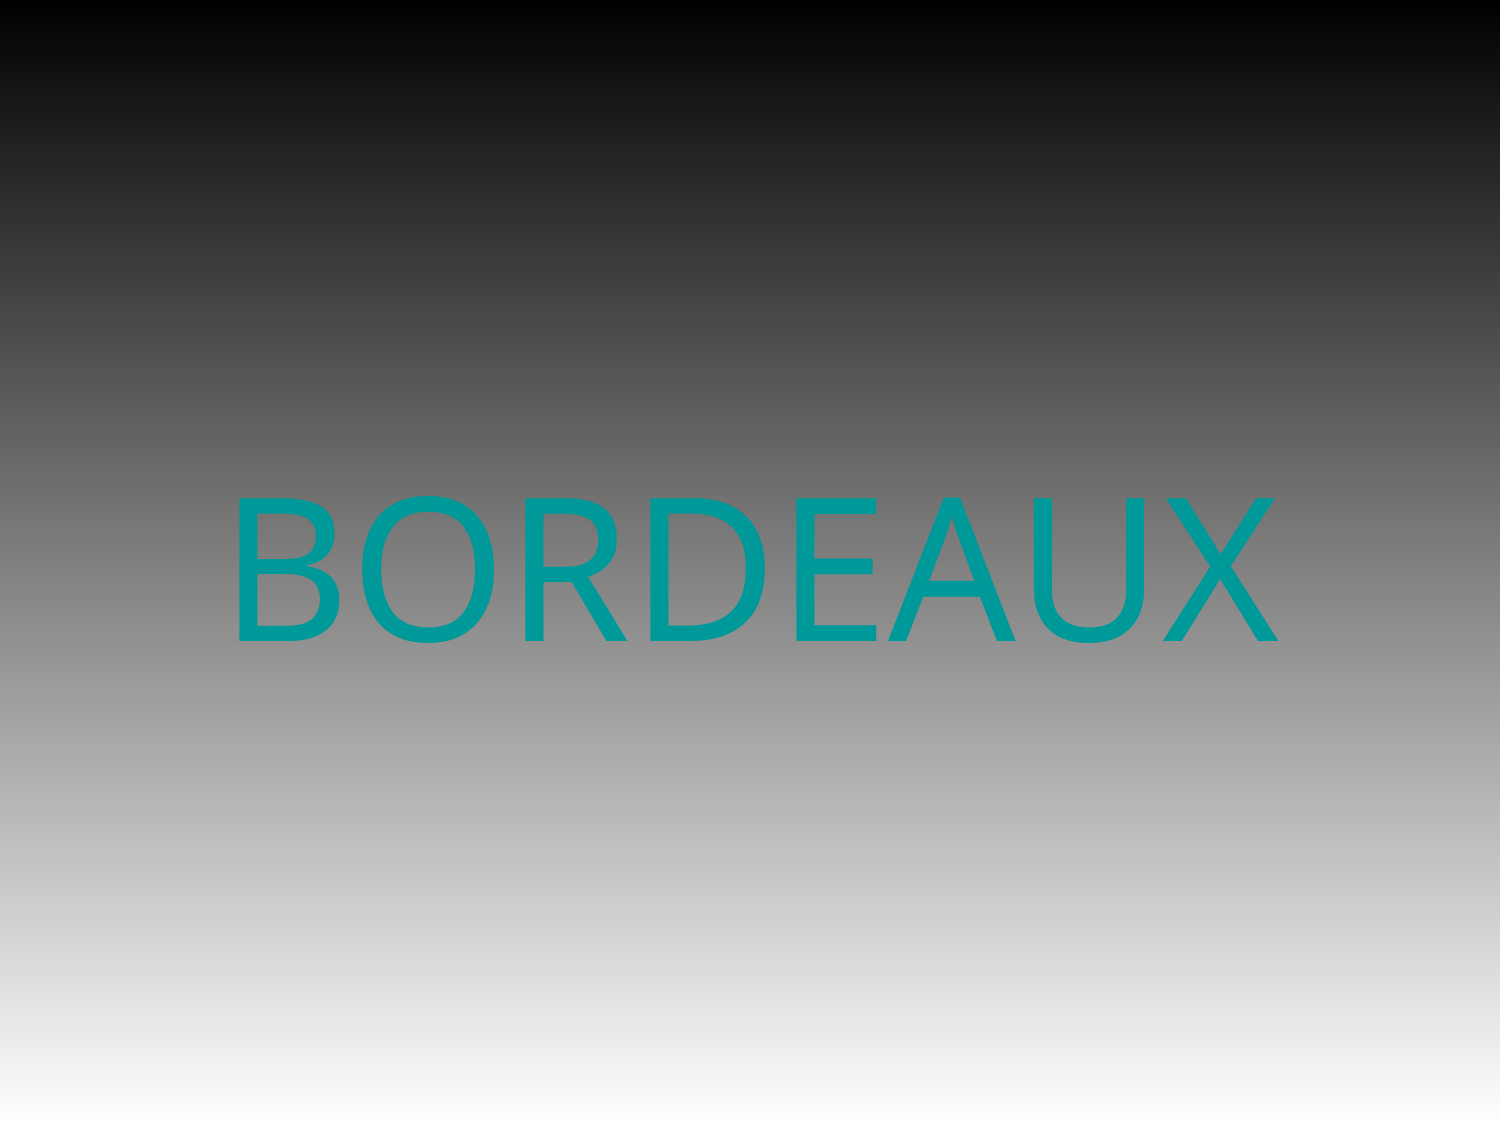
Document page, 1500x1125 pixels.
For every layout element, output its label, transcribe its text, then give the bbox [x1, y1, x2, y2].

title BORDEAUX [75, 45, 1425, 1083]
